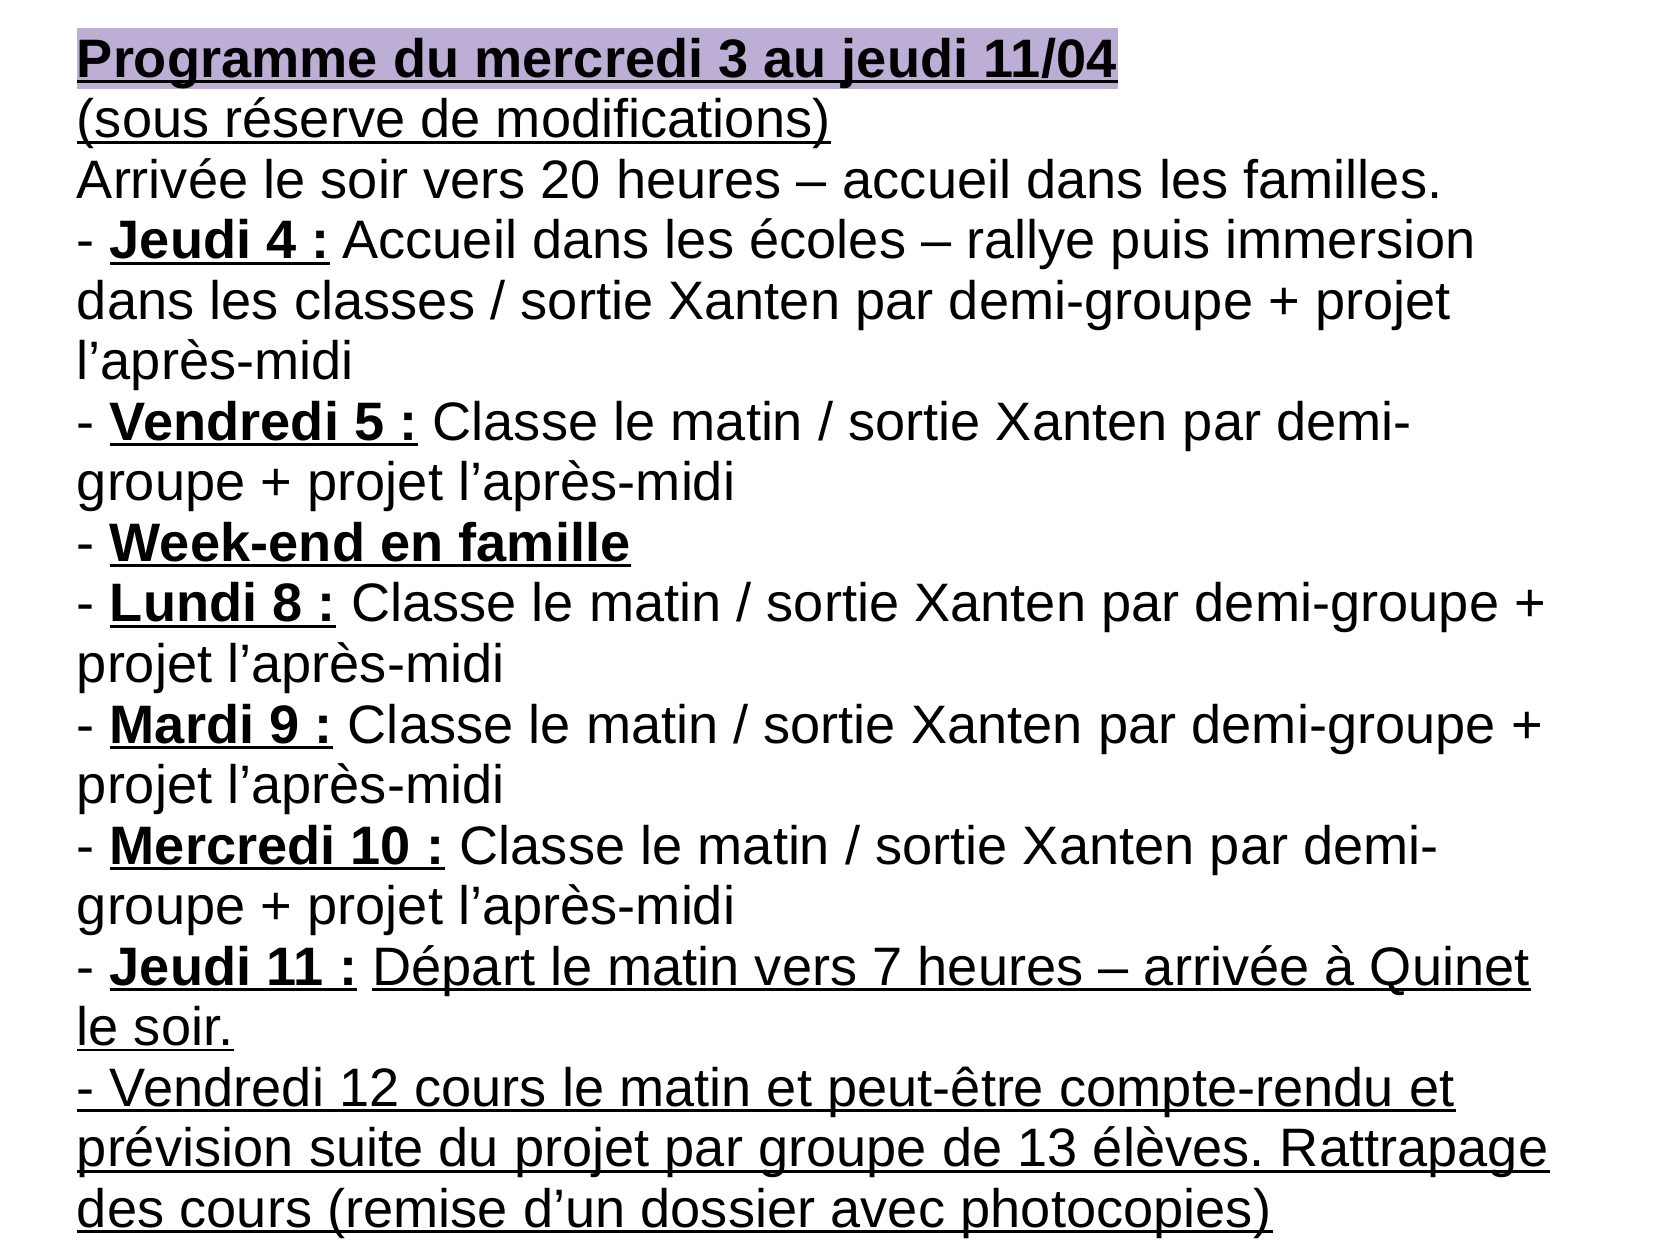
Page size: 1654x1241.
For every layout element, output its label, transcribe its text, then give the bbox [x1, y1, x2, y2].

title Programme du mercredi 3 au jeudi 11/04 (sous réserve de modifications) Arrivée le soir vers 20 heures – accueil dans les familles. - Jeudi 4 : Accueil dans les écoles – rallye puis immersion dans les classes / sortie Xanten par demi-groupe + projet l’après-midi - Vendredi 5 : Classe le matin / sortie Xanten par demi-groupe + projet l’après-midi - Week-end en famille - Lundi 8 : Classe le matin / sortie Xanten par demi-groupe + projet l’après-midi - Mardi 9 : Classe le matin / sortie Xanten par demi-groupe + projet l’après-midi - Mercredi 10 : Classe le matin / sortie Xanten par demi-groupe + projet l’après-midi - Jeudi 11 : Départ le matin vers 7 heures – arrivée à Quinet le soir. - Vendredi 12 cours le matin et peut-être compte-rendu et prévision suite du projet par groupe de 13 élèves. Rattrapage des cours (remise d’un dossier avec photocopies) [76, 28, 1565, 1241]
